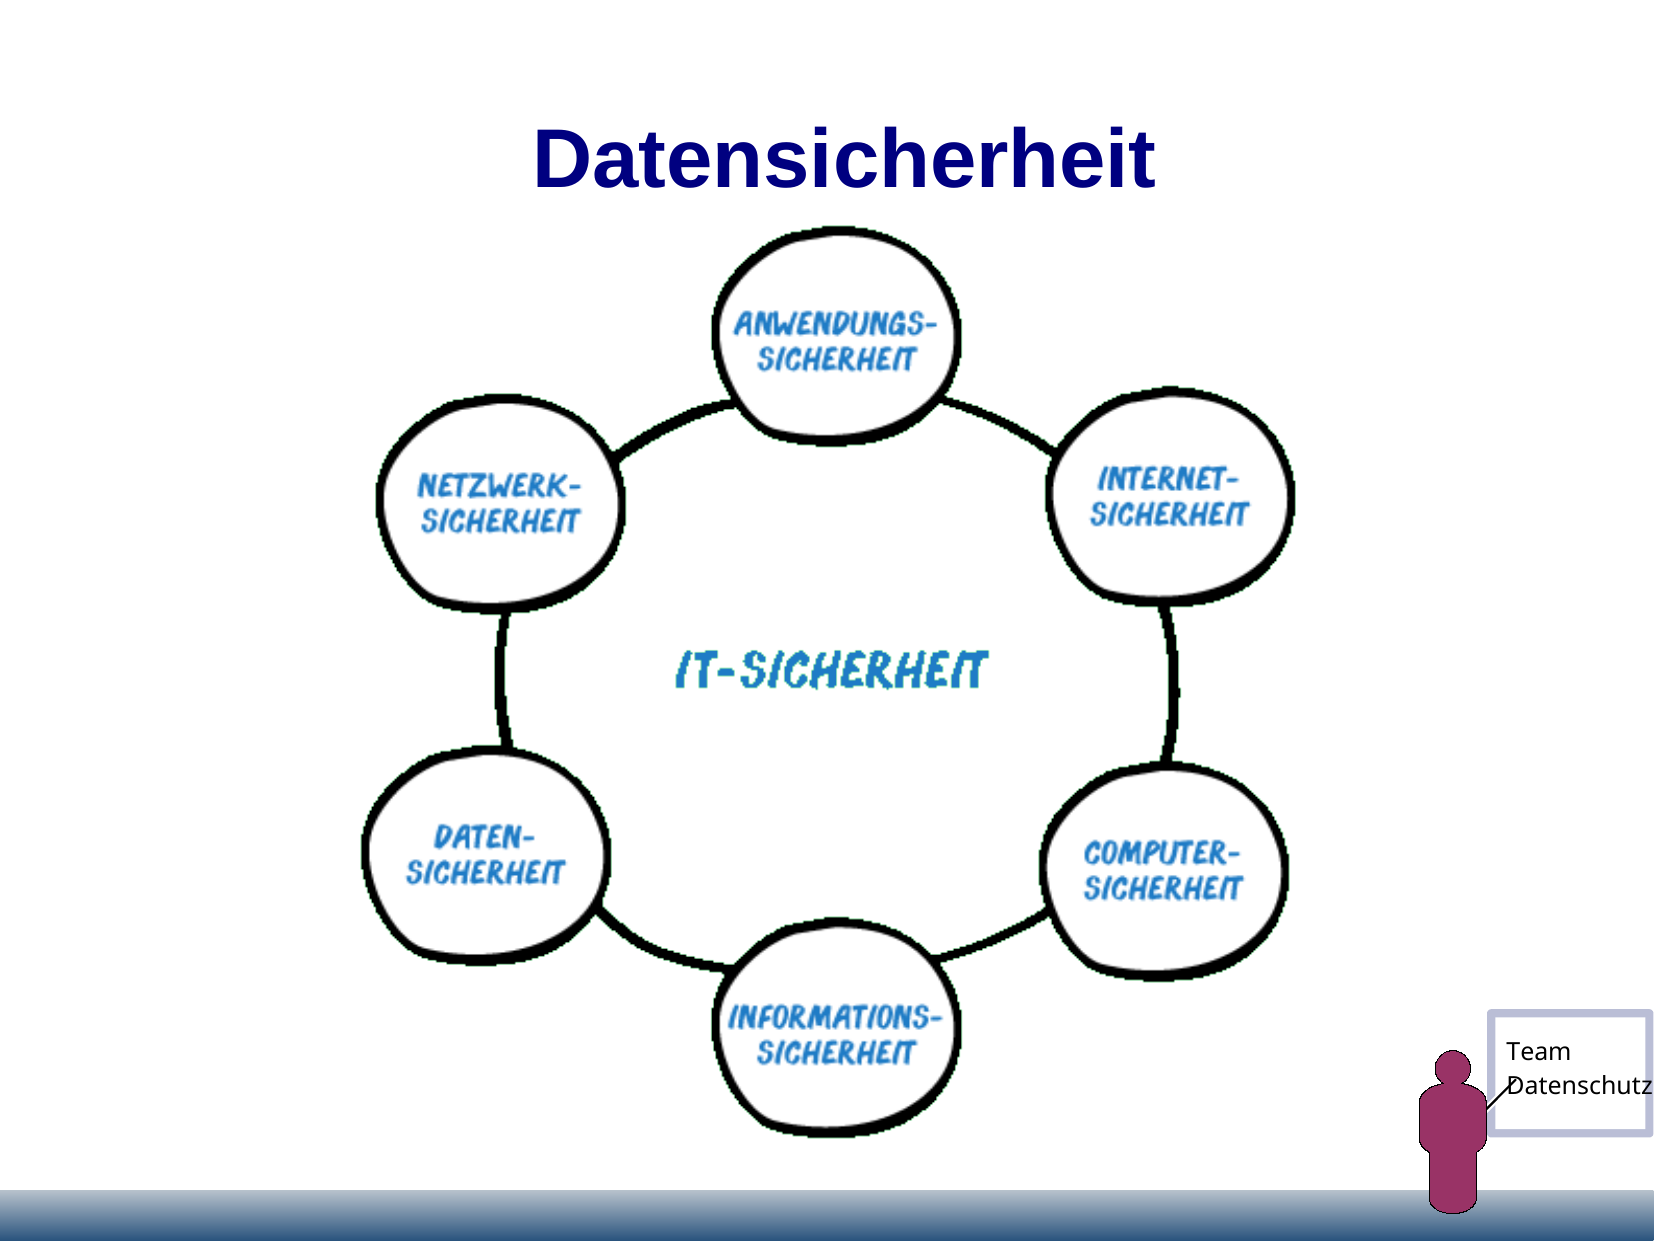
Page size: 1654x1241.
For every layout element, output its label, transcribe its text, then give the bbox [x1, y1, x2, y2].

picture [226, 177, 1444, 1182]
text_box Team Datenschutz [1506, 1033, 1645, 1079]
title Datensicherheit [156, 55, 1534, 263]
